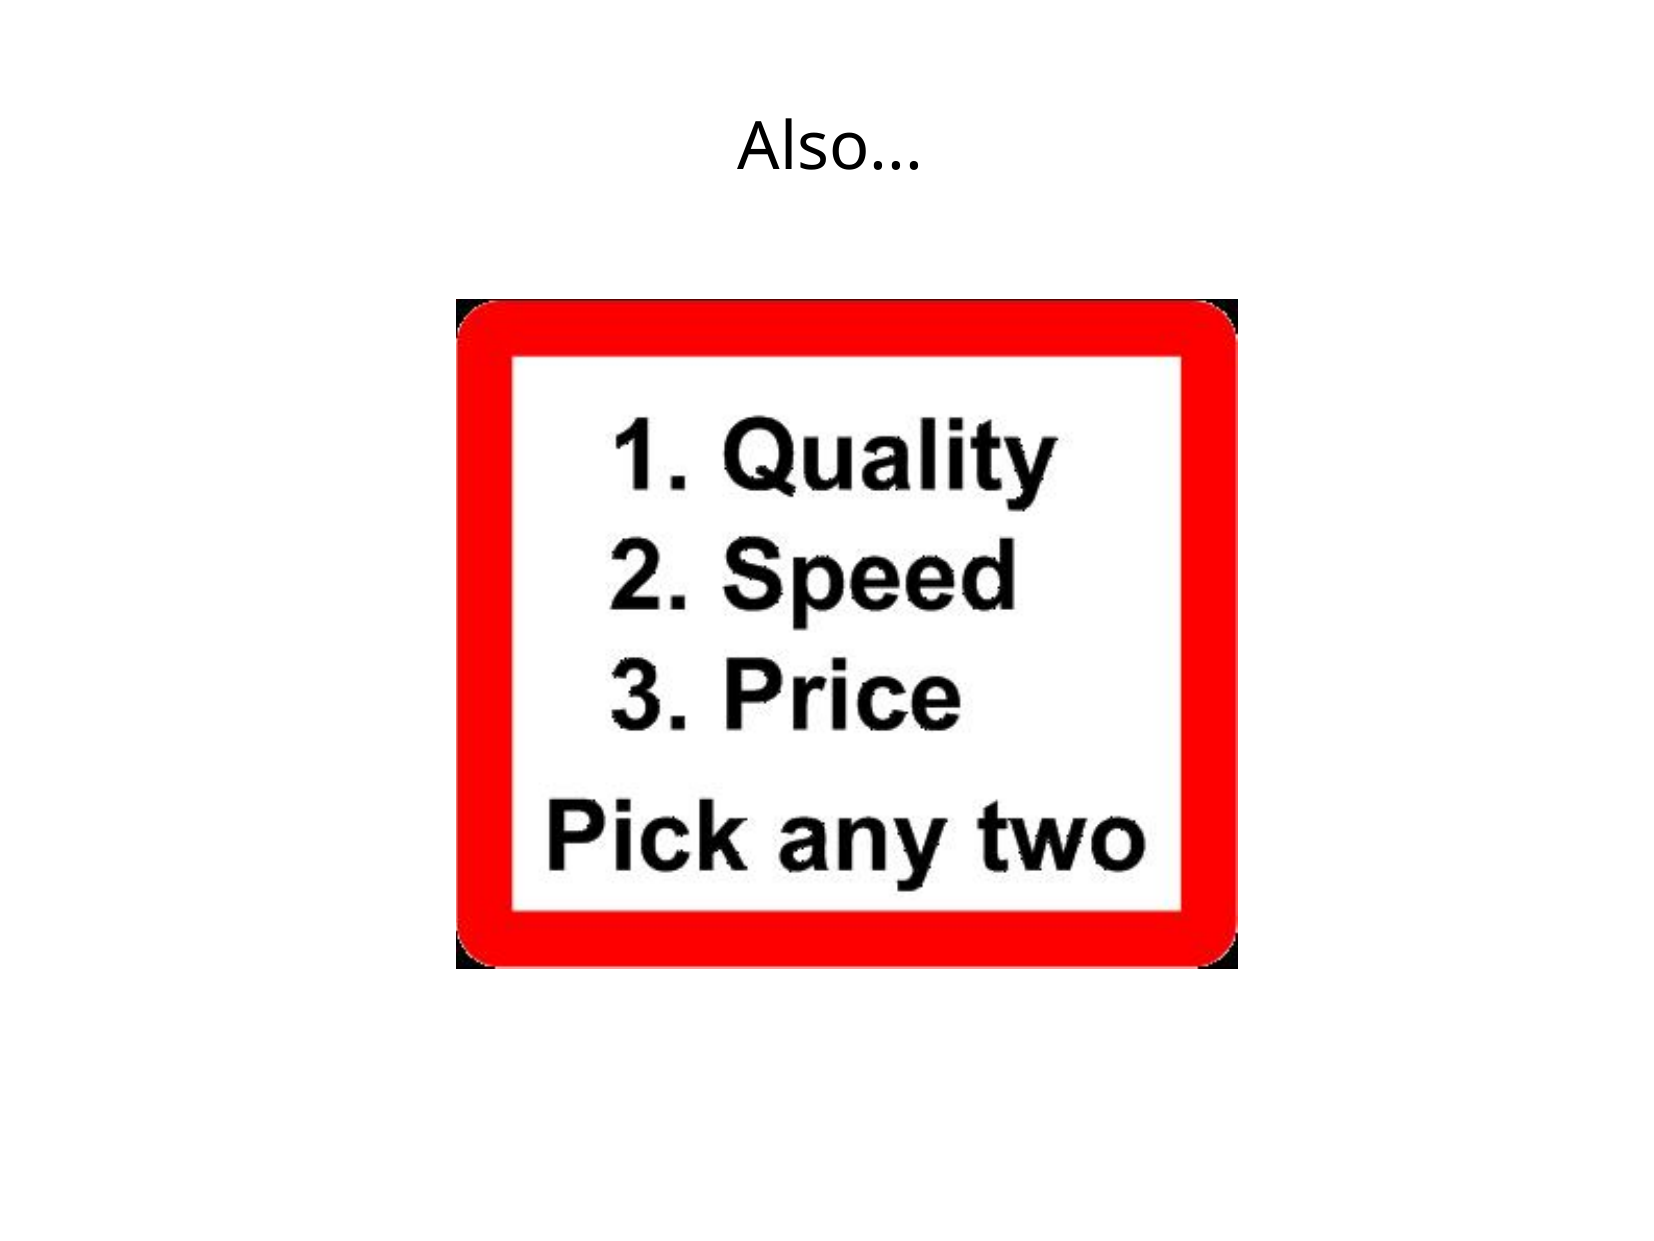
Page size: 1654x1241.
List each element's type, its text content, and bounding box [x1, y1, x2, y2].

subtitle Also... [86, 75, 1576, 1120]
picture [456, 299, 1238, 969]
